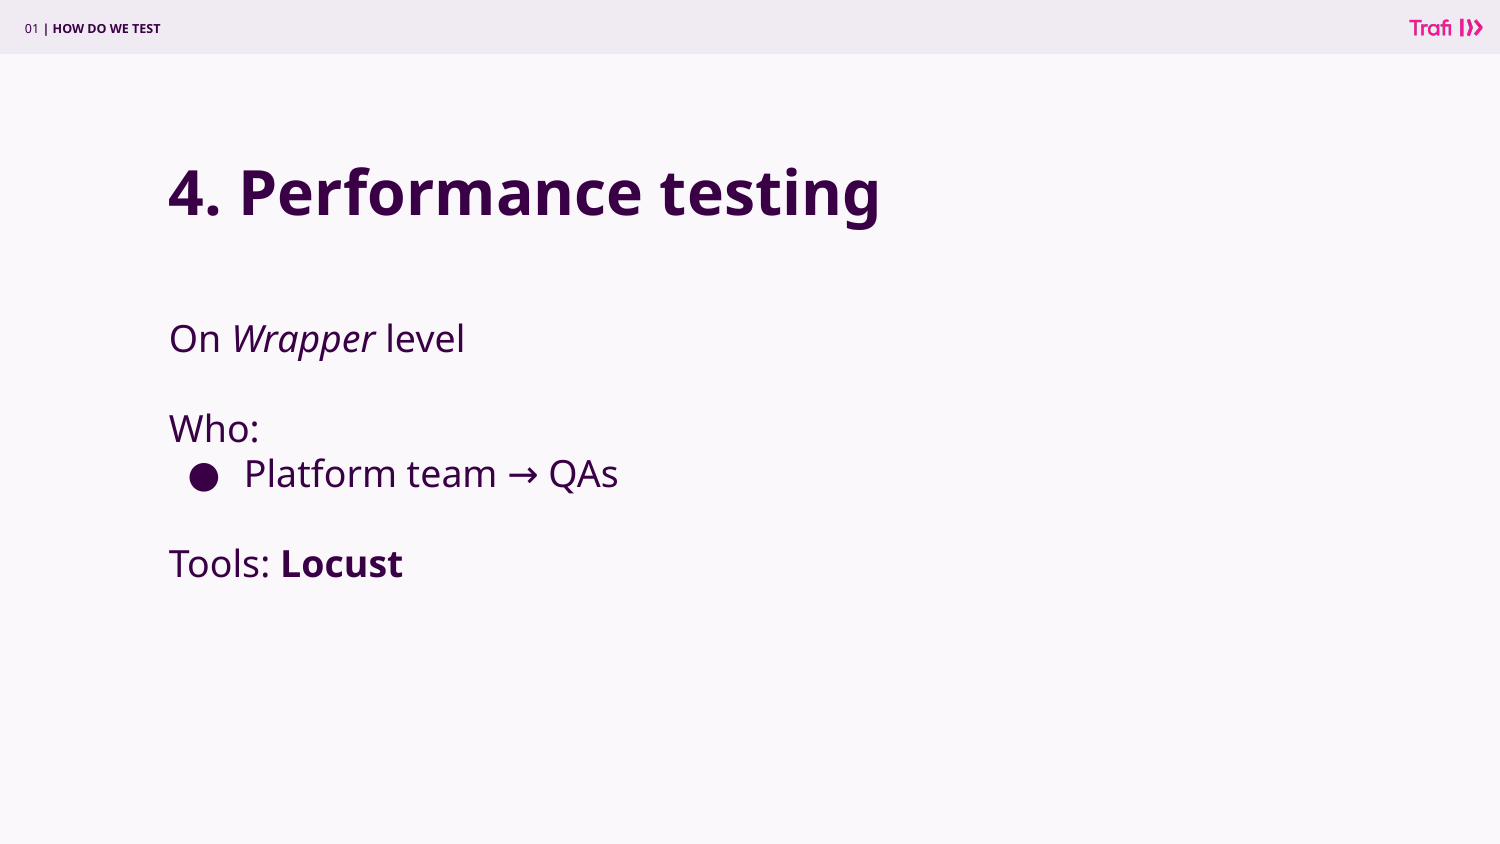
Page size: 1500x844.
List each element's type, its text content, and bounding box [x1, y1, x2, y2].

picture [1403, 8, 1489, 47]
text_box 4. Performance testing [154, 138, 1284, 241]
text_box 01 | HOW DO WE TEST [19, 8, 356, 47]
text_box [0, 0, 1500, 54]
text_box On Wrapper level Who: Platform team → QAs Tools: Locust [154, 300, 1163, 724]
